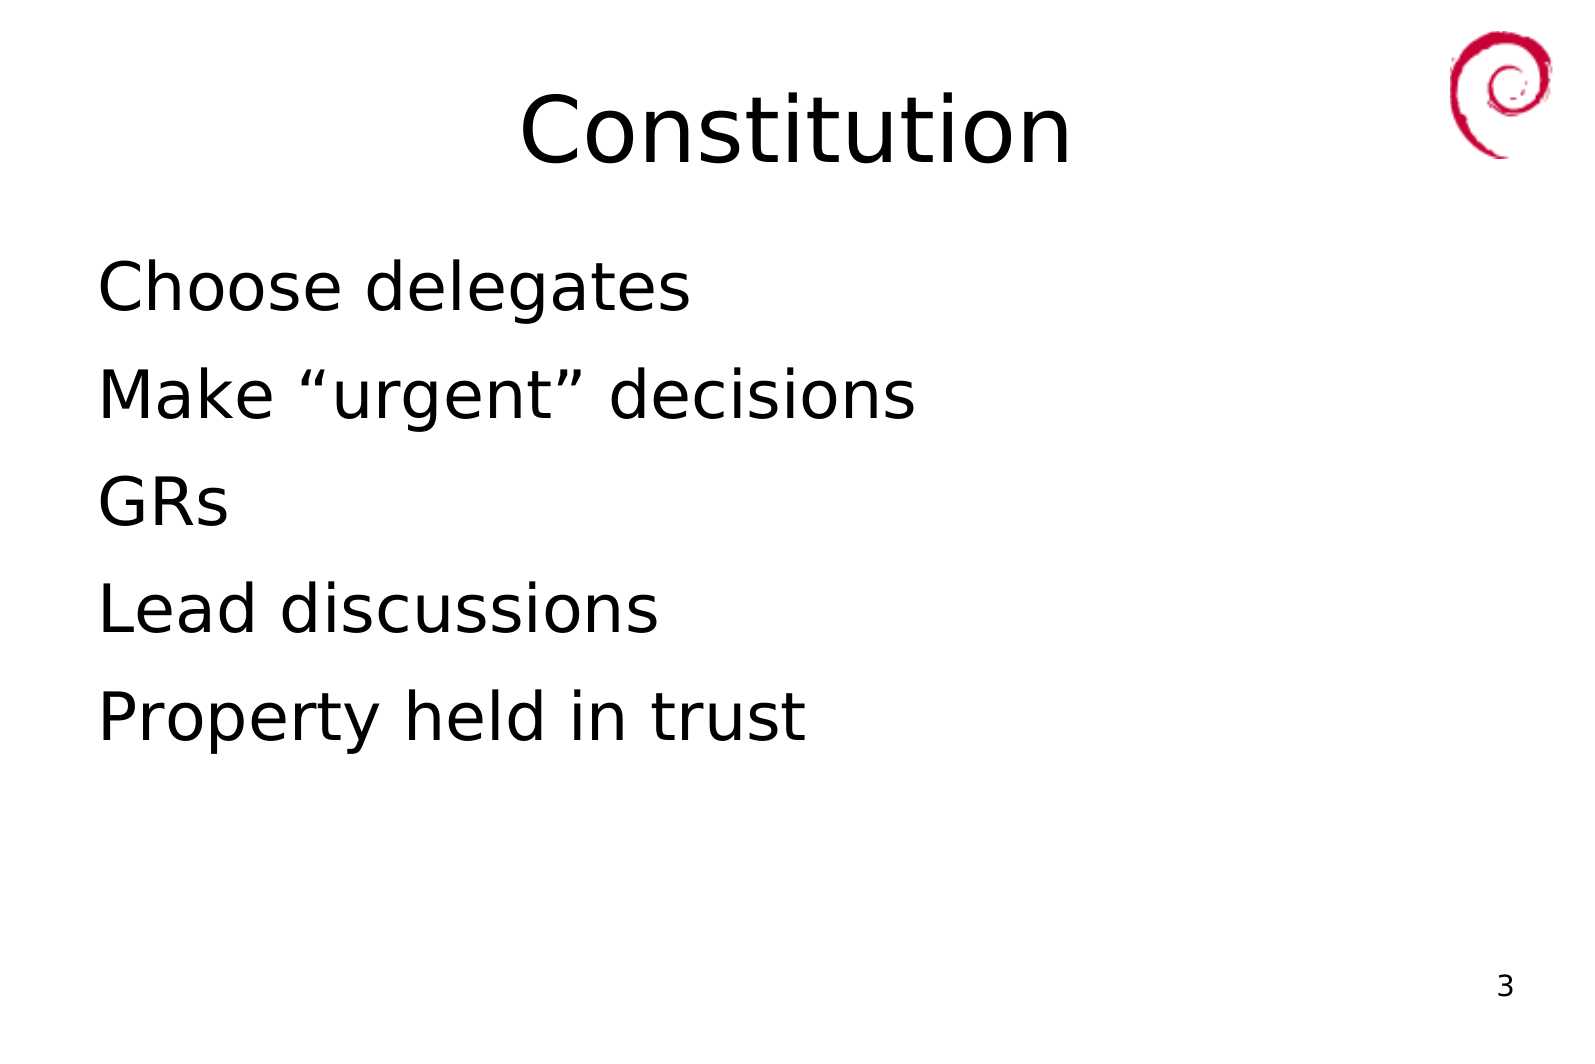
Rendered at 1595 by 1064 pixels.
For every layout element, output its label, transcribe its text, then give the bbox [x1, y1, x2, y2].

picture [1450, 31, 1555, 159]
list Choose delegates Make “urgent” decisions GRs Lead discussions Property held in trust [79, 248, 1515, 936]
title Constitution [79, 49, 1515, 213]
